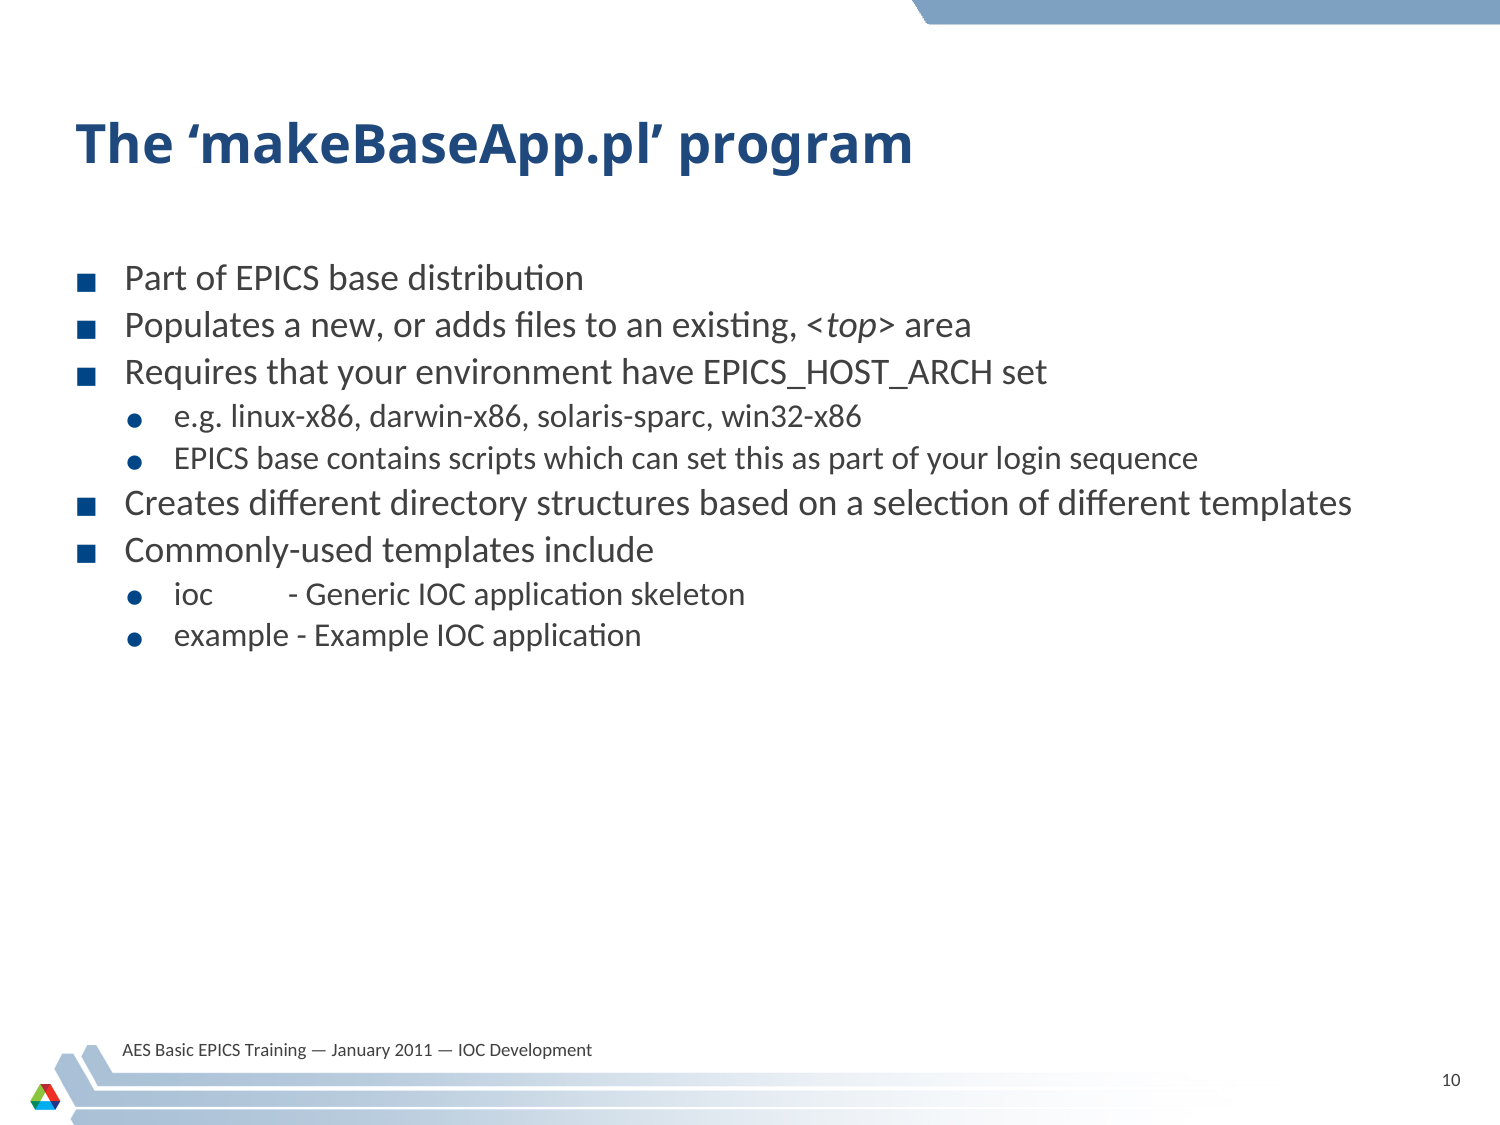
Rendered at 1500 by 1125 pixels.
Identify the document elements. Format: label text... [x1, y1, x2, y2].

picture [0, 0, 1500, 26]
list Part of EPICS base distribution Populates a new, or adds files to an existing, <top> area Requires that your environment have EPICS_HOST_ARCH set e.g. linux-x86, darwin-x86, solaris-sparc, win32-x86 EPICS base contains scripts which can set this as part of your login sequence Creates different directory structures based on a selection of different templates Commonly-used templates include ioc - Generic IOC application skeleton example - Example IOC application [75, 262, 1426, 787]
title The ‘makeBaseApp.pl’ program [75, 111, 1426, 175]
picture [0, 1037, 1500, 1125]
